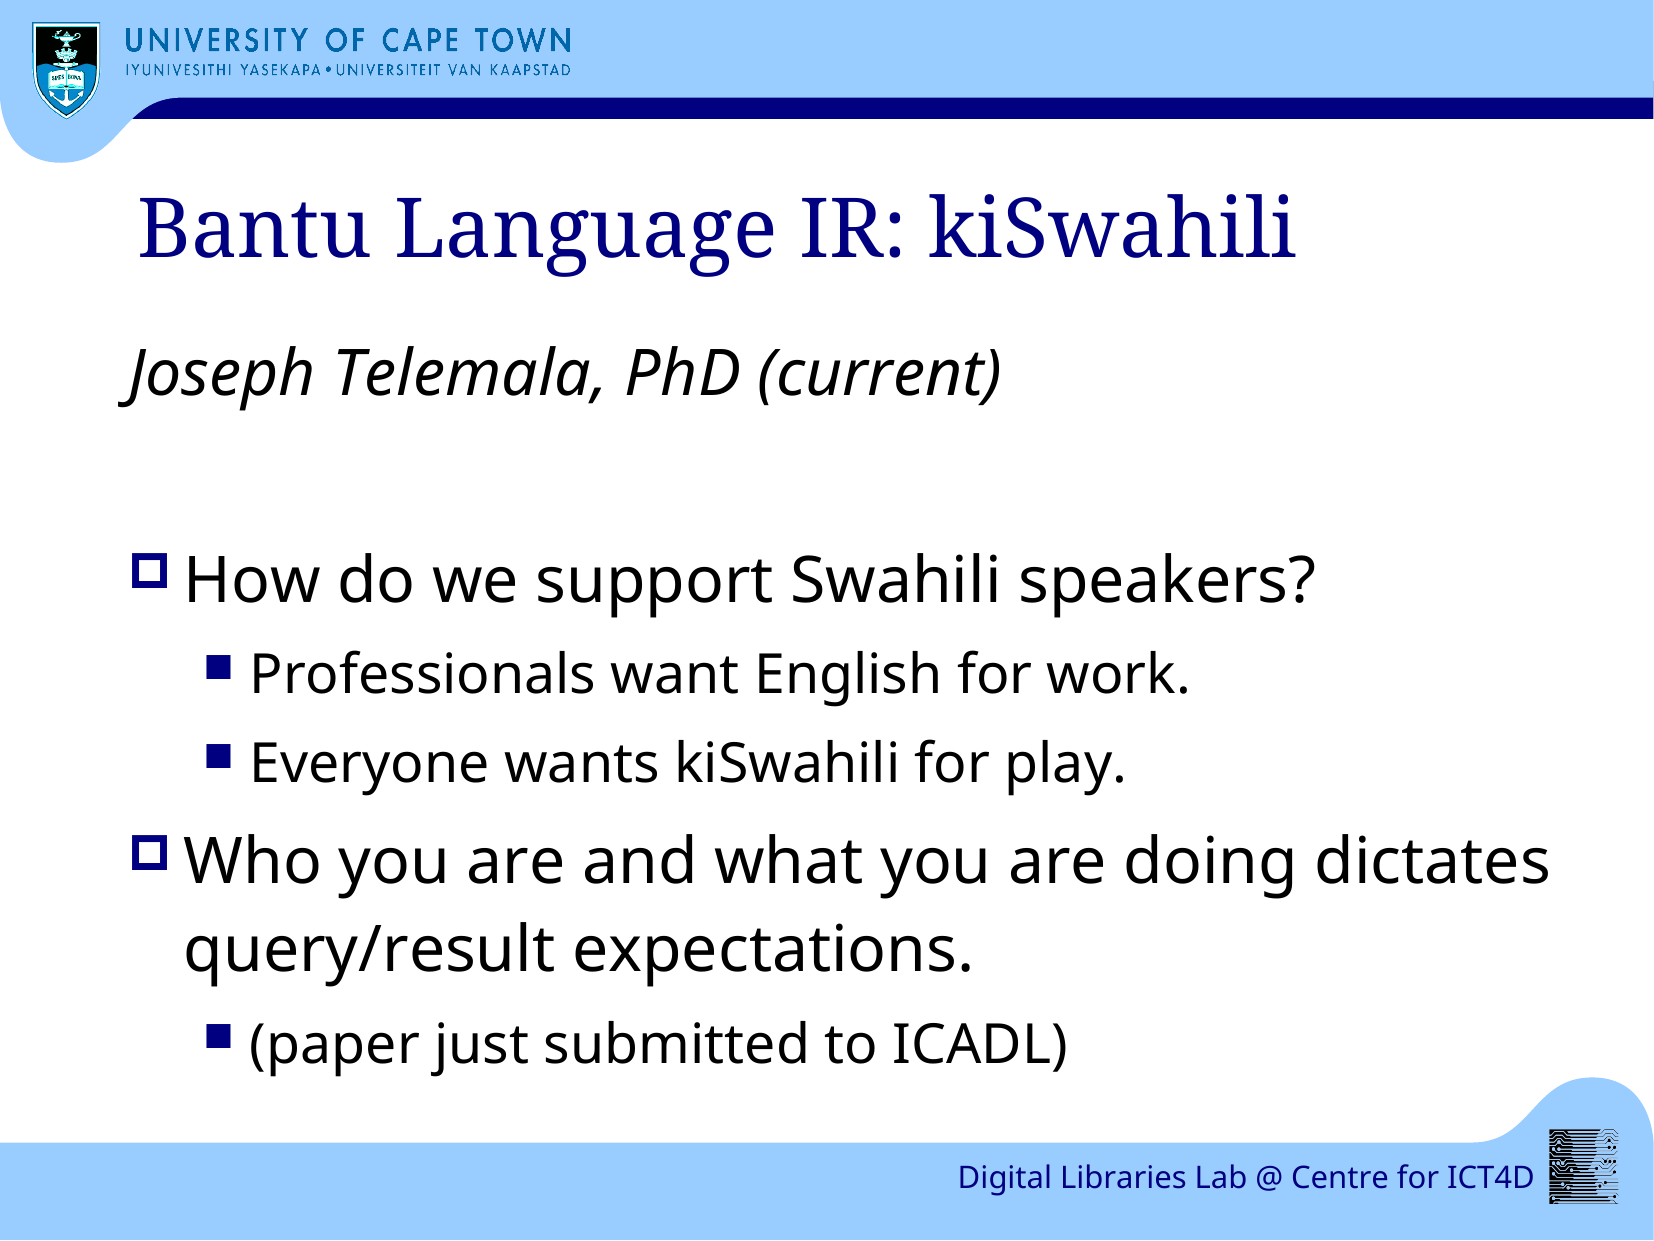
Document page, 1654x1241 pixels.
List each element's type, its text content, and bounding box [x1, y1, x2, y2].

list Joseph Telemala, PhD (current) How do we support Swahili speakers? Professionals want English for work. Everyone wants kiSwahili for play. Who you are and what you are doing dictates query/result expectations. (paper just submitted to ICADL) [128, 326, 1597, 1102]
picture [1549, 1129, 1619, 1204]
picture [122, 25, 573, 78]
picture [32, 22, 101, 120]
title Bantu Language IR: kiSwahili [137, 155, 1598, 296]
